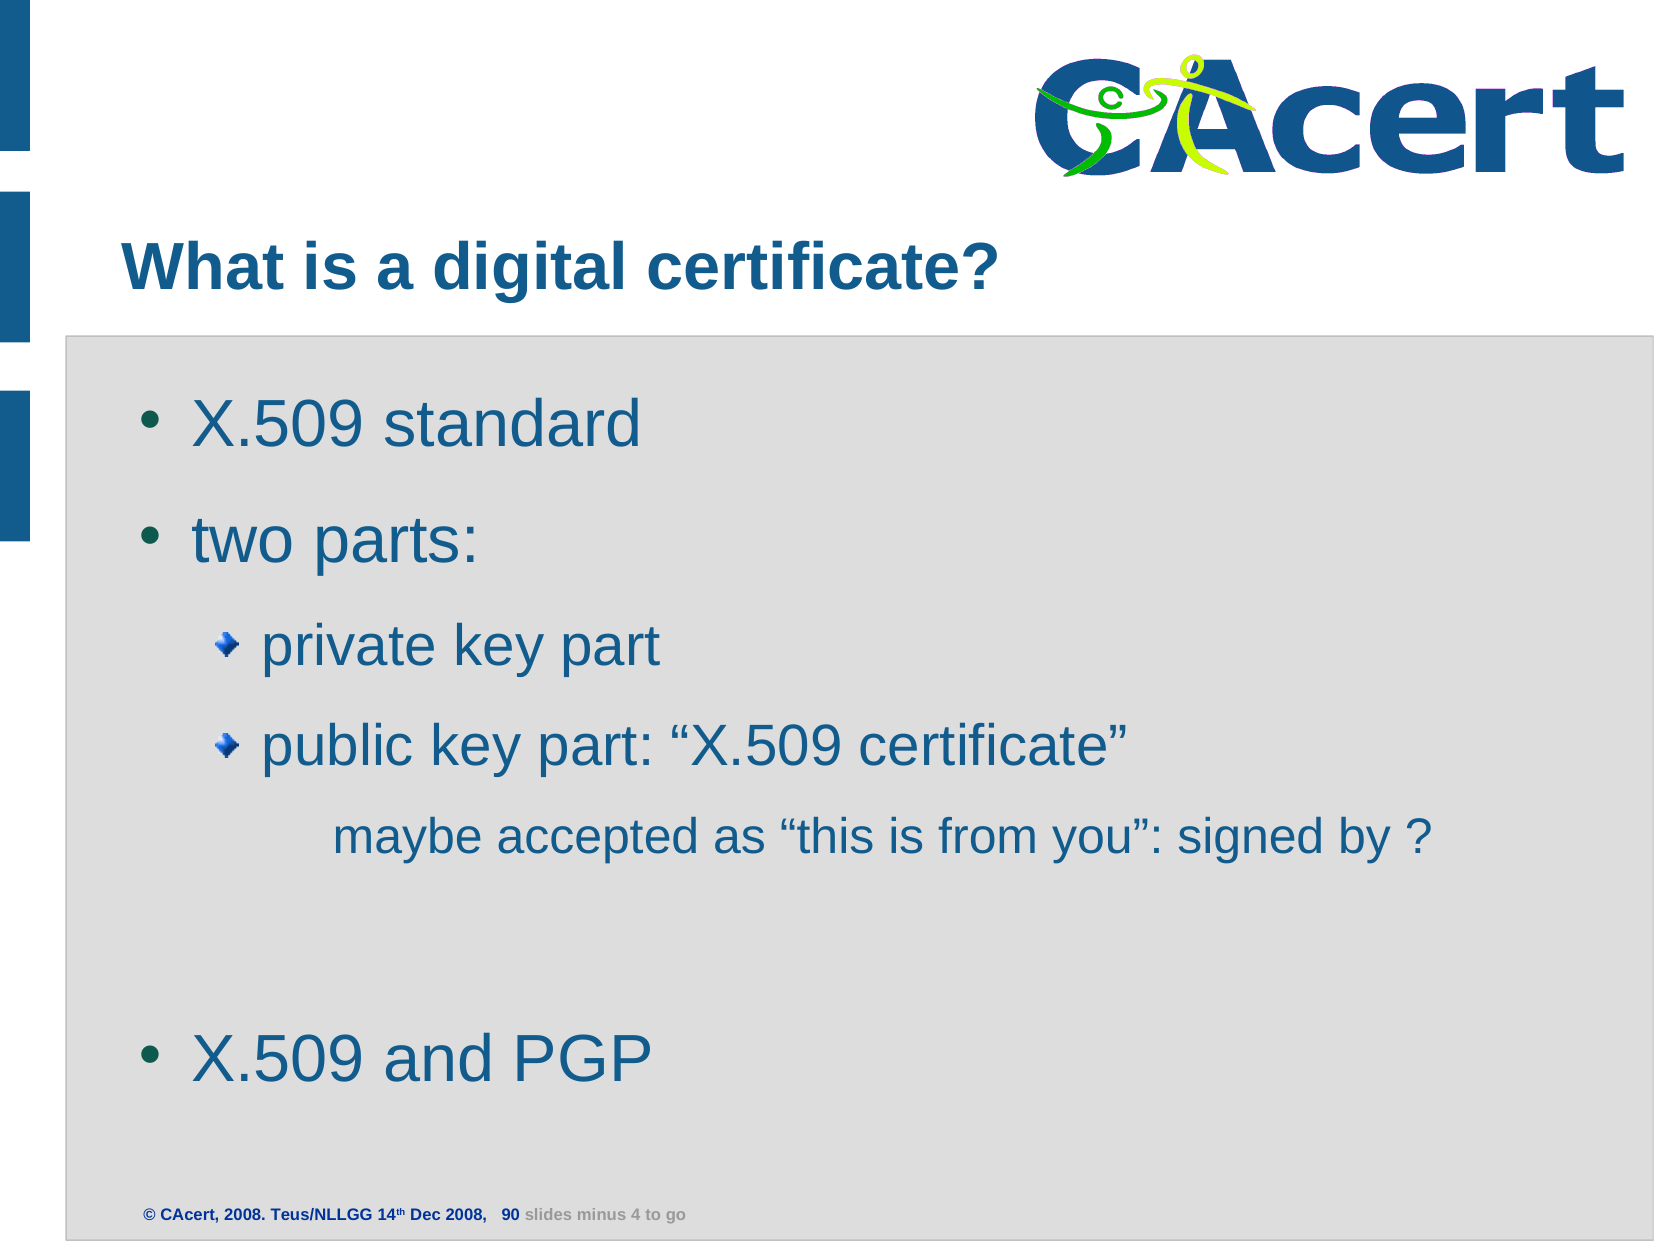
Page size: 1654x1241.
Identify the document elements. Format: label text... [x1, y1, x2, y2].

picture [1033, 53, 1625, 178]
title What is a digital certificate? [121, 177, 1533, 315]
list X.509 standard two parts: private key part public key part: “X.509 certificate” maybe accepted as “this is from you”: signed by ? X.509 and PGP [121, 344, 1594, 1238]
